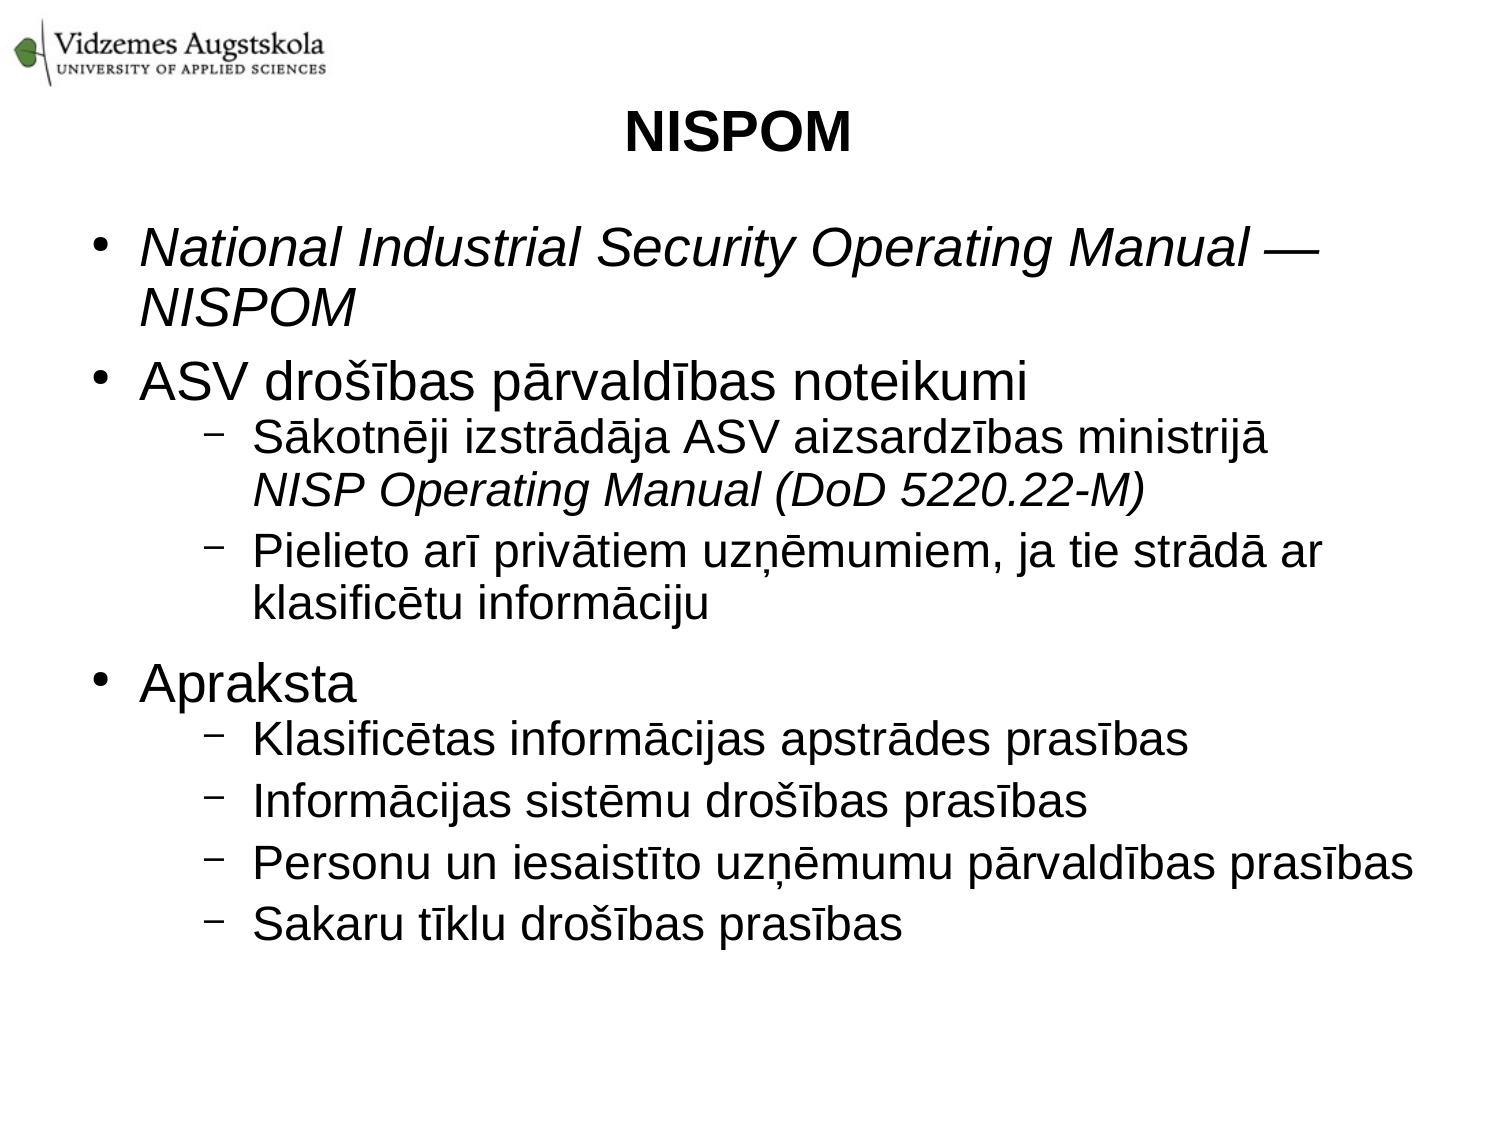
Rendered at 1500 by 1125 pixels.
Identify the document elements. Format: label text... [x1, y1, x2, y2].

title NISPOM [85, 87, 1372, 177]
picture [5, 2, 334, 102]
list National Industrial Security Operating Manual — NISPOM ASV drošības pārvaldības noteikumi Sākotnēji izstrādāja ASV aizsardzības ministrijā NISP Operating Manual (DoD 5220.22-M) Pielieto arī privātiem uzņēmumiem, ja tie strādā ar klasificētu informāciju Apraksta Klasificētas informācijas apstrādes prasības Informācijas sistēmu drošības prasības Personu un iesaistīto uzņēmumu pārvaldības prasības Sakaru tīklu drošības prasības [74, 214, 1424, 1004]
